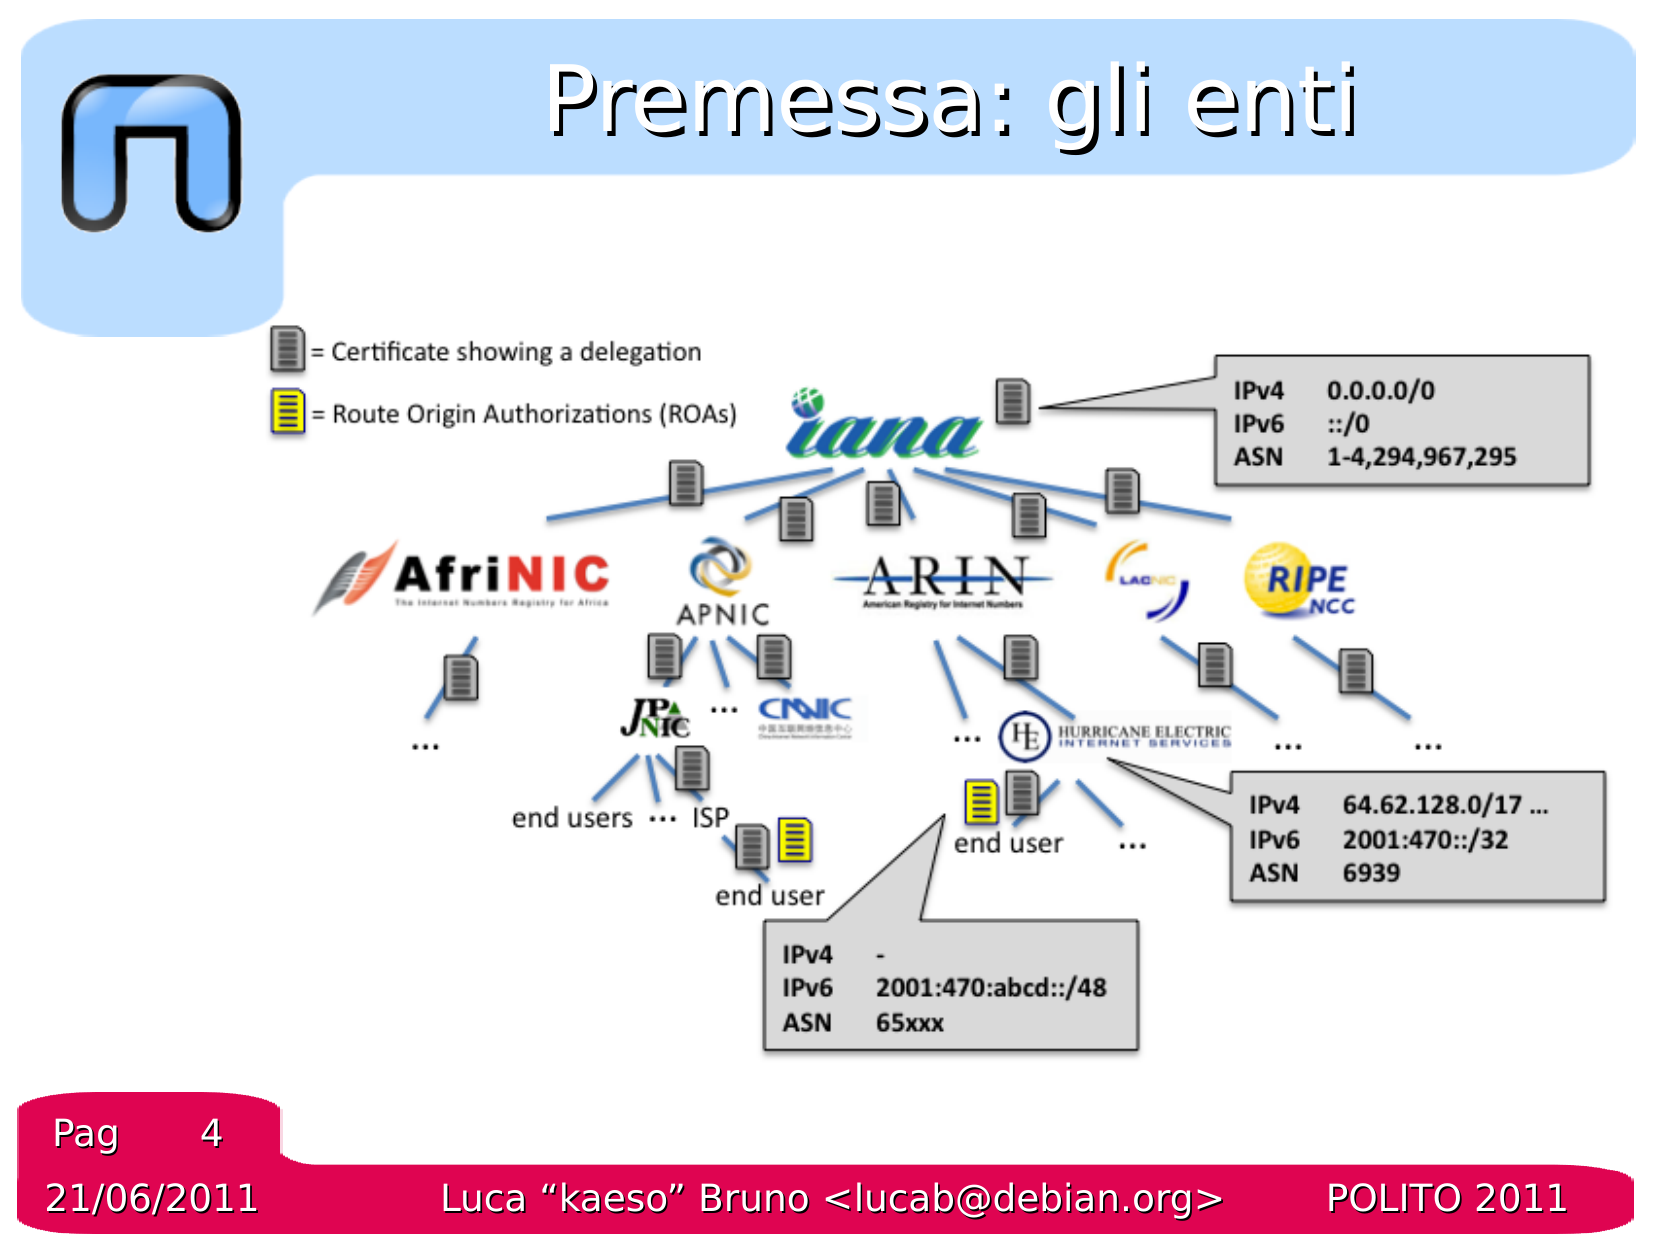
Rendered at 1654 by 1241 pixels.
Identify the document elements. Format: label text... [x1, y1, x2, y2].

text_box Luca “kaeso” Bruno <lucab@debian.org> POLITO 2011 [425, 1169, 1585, 1241]
picture [0, 19, 1636, 1063]
text_box Pag <numero> [38, 1104, 424, 1178]
picture [17, 1092, 1634, 1234]
title Premessa: gli enti [265, 3, 1636, 196]
text_box 21/06/2011 [29, 1169, 284, 1241]
